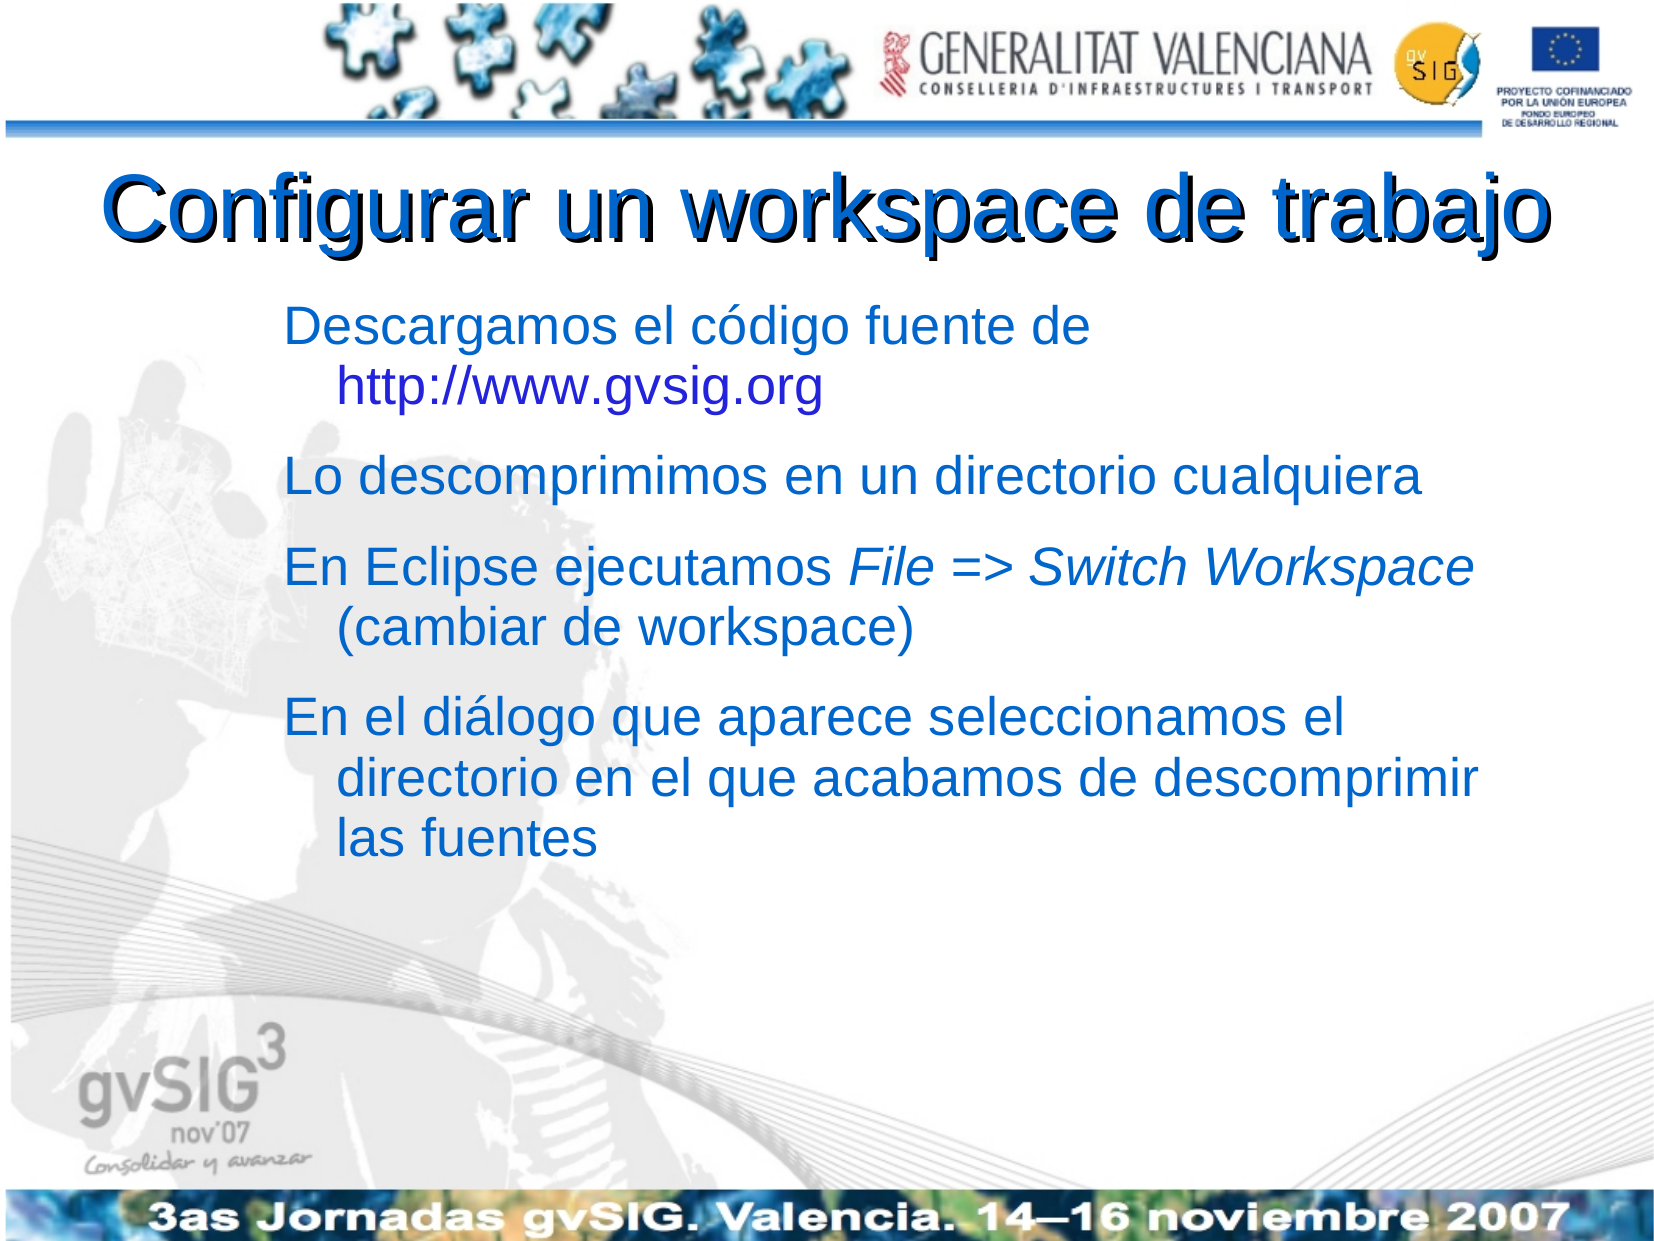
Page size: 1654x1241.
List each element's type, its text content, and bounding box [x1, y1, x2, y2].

title Configurar un workspace de trabajo [59, 102, 1595, 311]
list Descargamos el código fuente de http://www.gvsig.org Lo descomprimimos en un directorio cualquiera En Eclipse ejecutamos File => Switch Workspace (cambiar de workspace) En el diálogo que aparece seleccionamos el directorio en el que acabamos de descomprimir las fuentes [265, 295, 1534, 984]
picture [5, 2, 1654, 1241]
